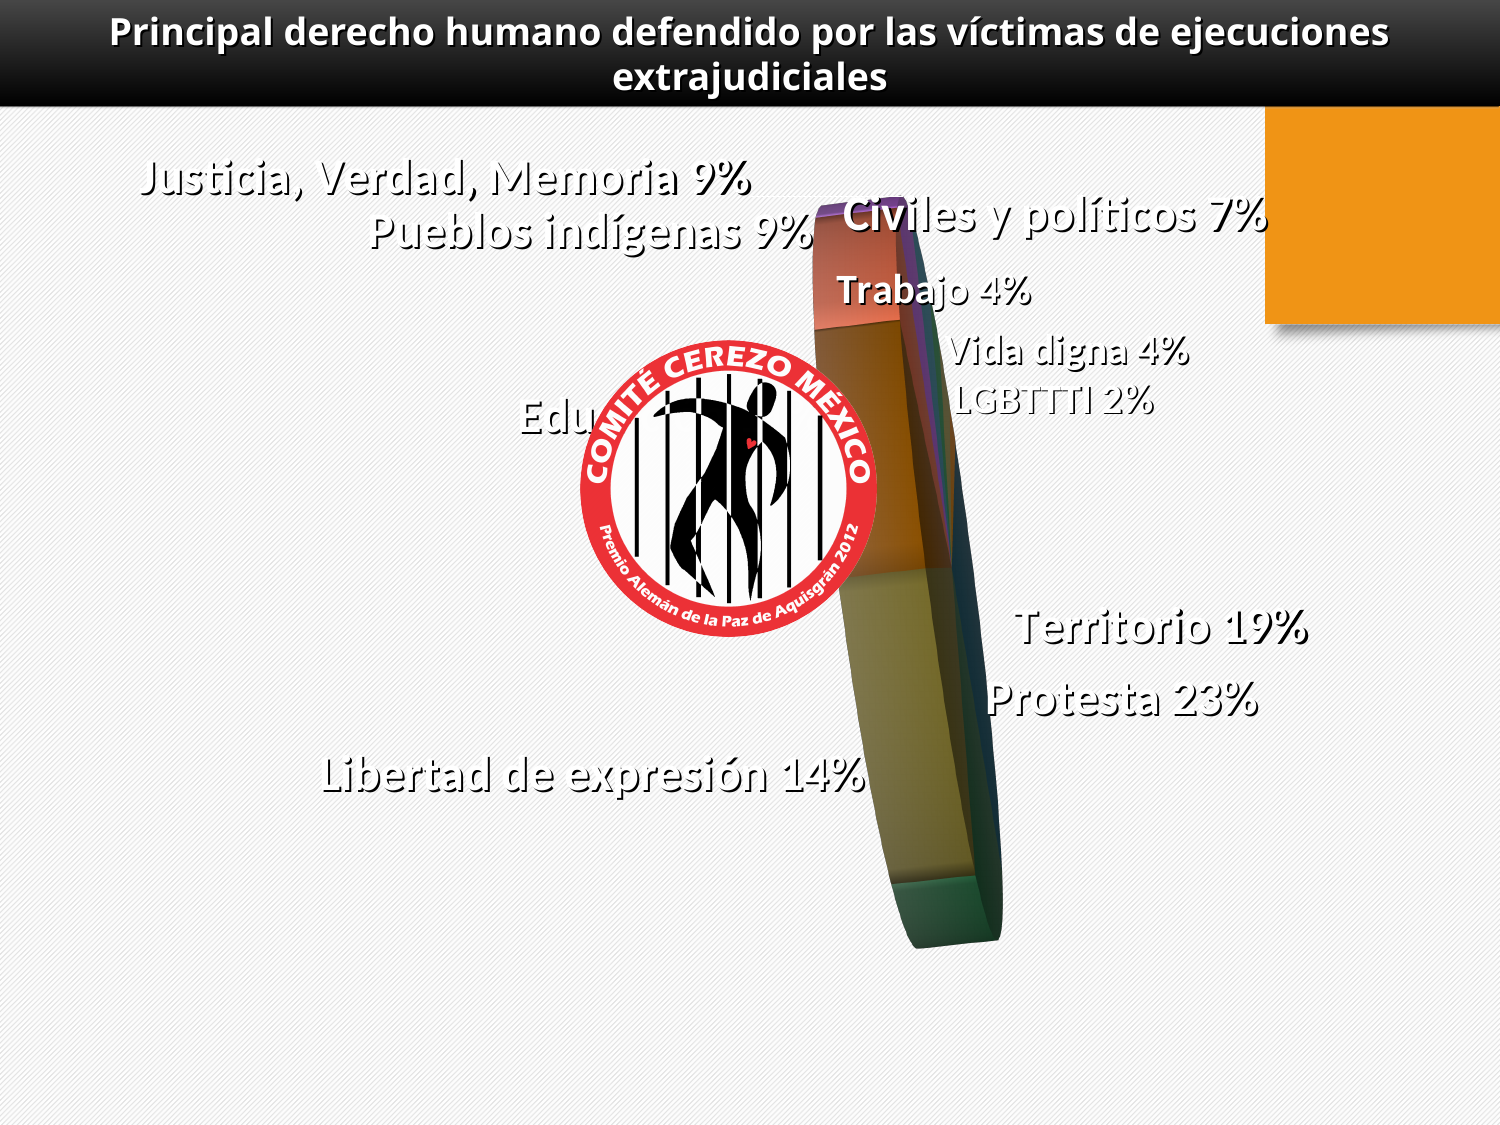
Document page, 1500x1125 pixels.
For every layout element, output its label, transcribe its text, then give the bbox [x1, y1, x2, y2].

chart [0, 60, 1500, 1125]
text_box Principal derecho humano defendido por las víctimas de ejecuciones extrajudiciales [0, 0, 1500, 60]
picture [580, 340, 877, 637]
